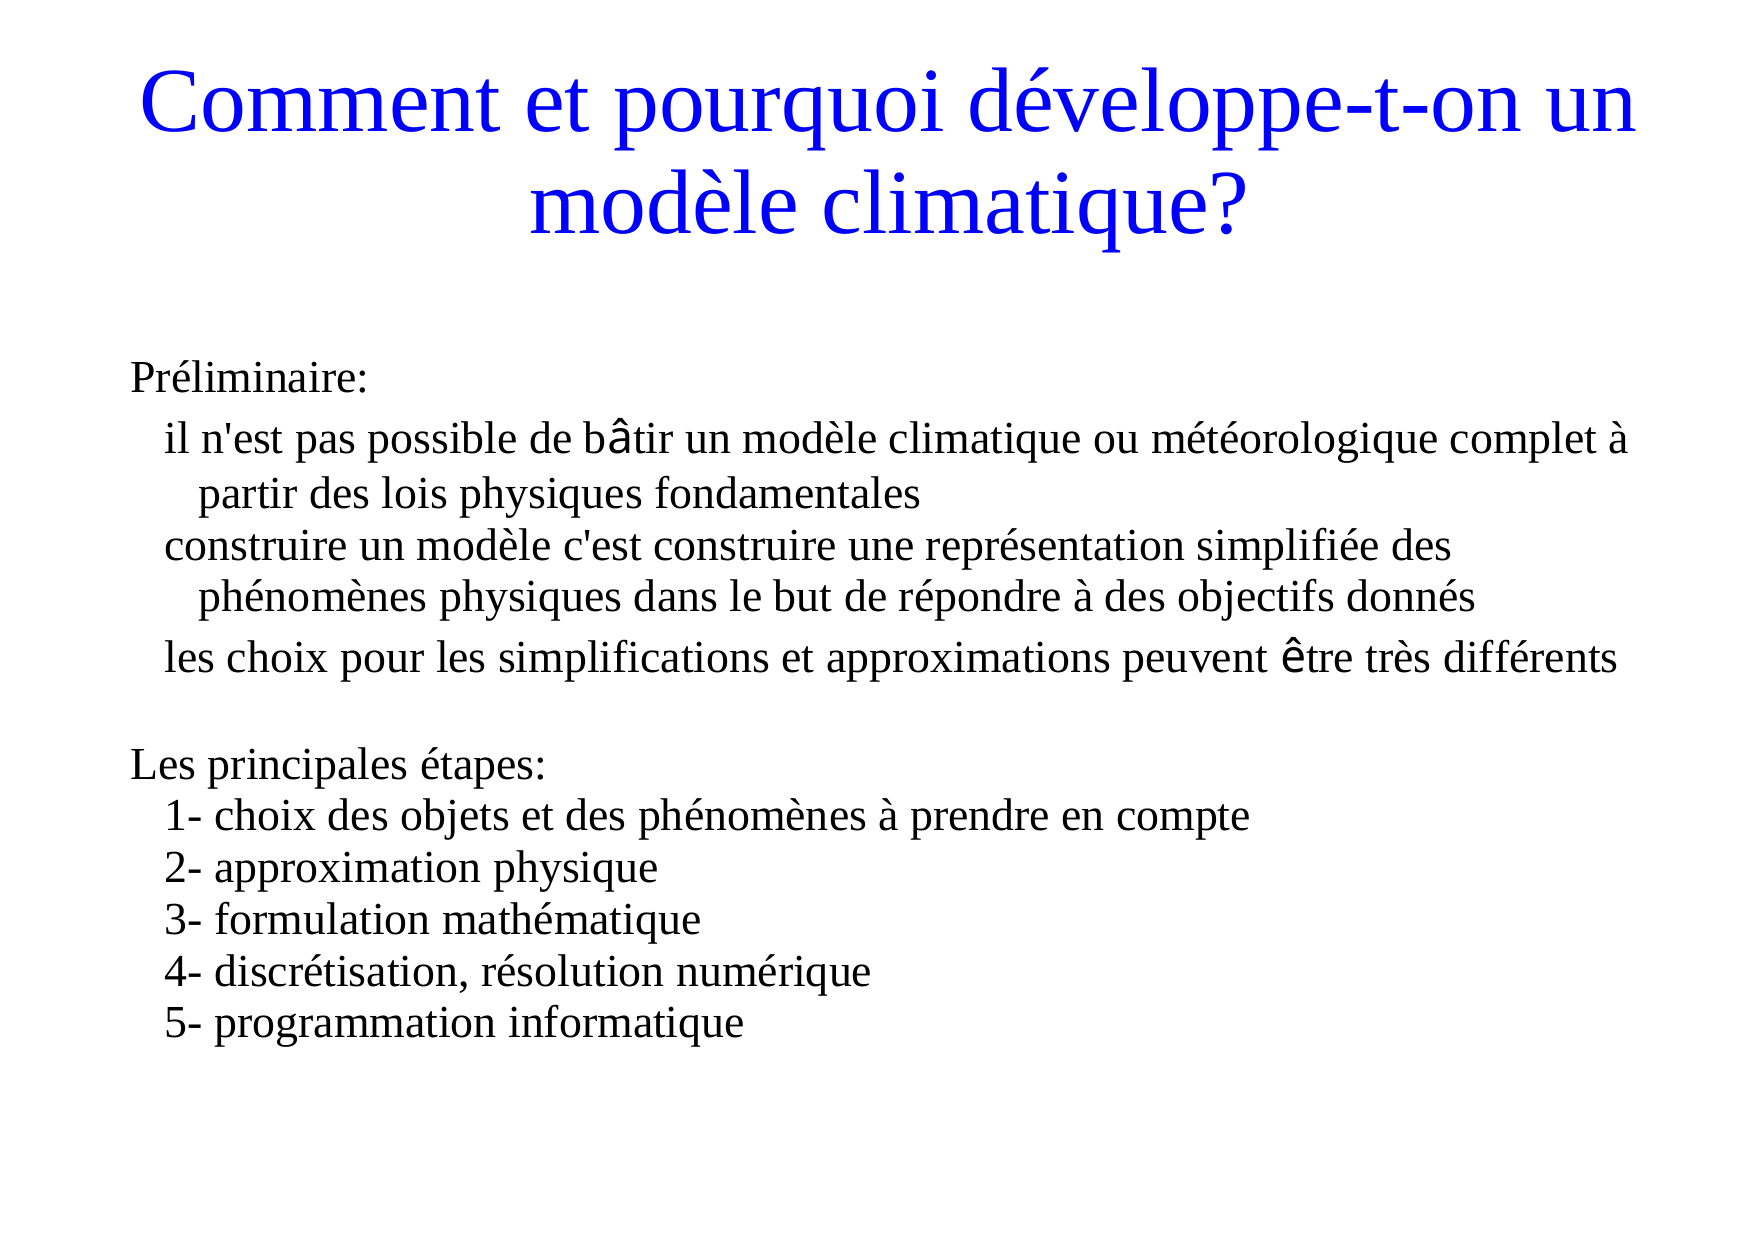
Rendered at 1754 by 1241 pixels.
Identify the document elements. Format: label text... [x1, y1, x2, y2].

text_box Comment et pourquoi développe-t-on un modèle climatique? [90, 42, 1689, 261]
text_box Préliminaire: il n'est pas possible de bâtir un modèle climatique ou météorologique complet à partir des lois physiques fondamentales construire un modèle c'est construire une représentation simplifiée des phénomènes physiques dans le but de répondre à des objectifs donnés les choix pour les simplifications et approximations peuvent être très différents Les principales étapes: 1- choix des objets et des phénomènes à prendre en compte 2- approximation physique 3- formulation mathématique 4- discrétisation, résolution numérique 5- programmation informatique [130, 345, 1684, 1048]
